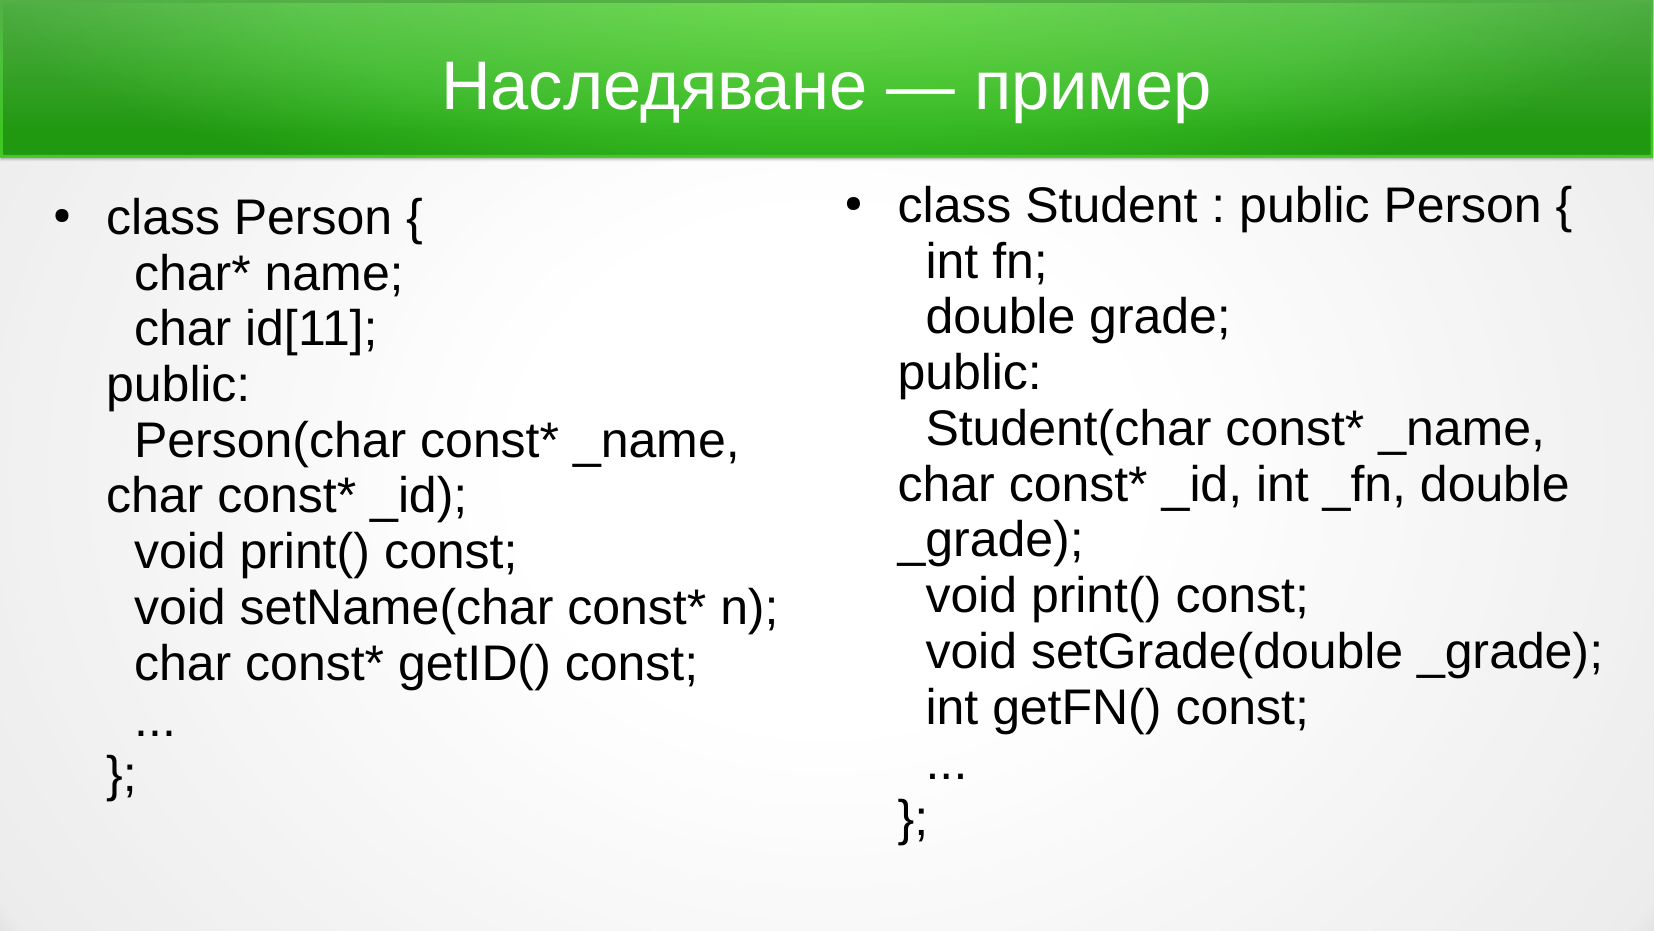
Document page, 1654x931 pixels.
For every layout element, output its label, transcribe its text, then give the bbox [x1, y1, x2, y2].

title Наследяване — пример [82, 37, 1571, 135]
list class Student : public Person { int fn; double grade; public: Student(char const* _name, char const* _id, int _fn, double _grade); void print() const; void setGrade(double _grade); int getFN() const; ... }; [826, 177, 1607, 886]
list class Person { char* name; char id[11]; public: Person(char const* _name, char const* _id); void print() const; void setName(char const* n); char const* getID() const; ... }; [35, 188, 793, 886]
